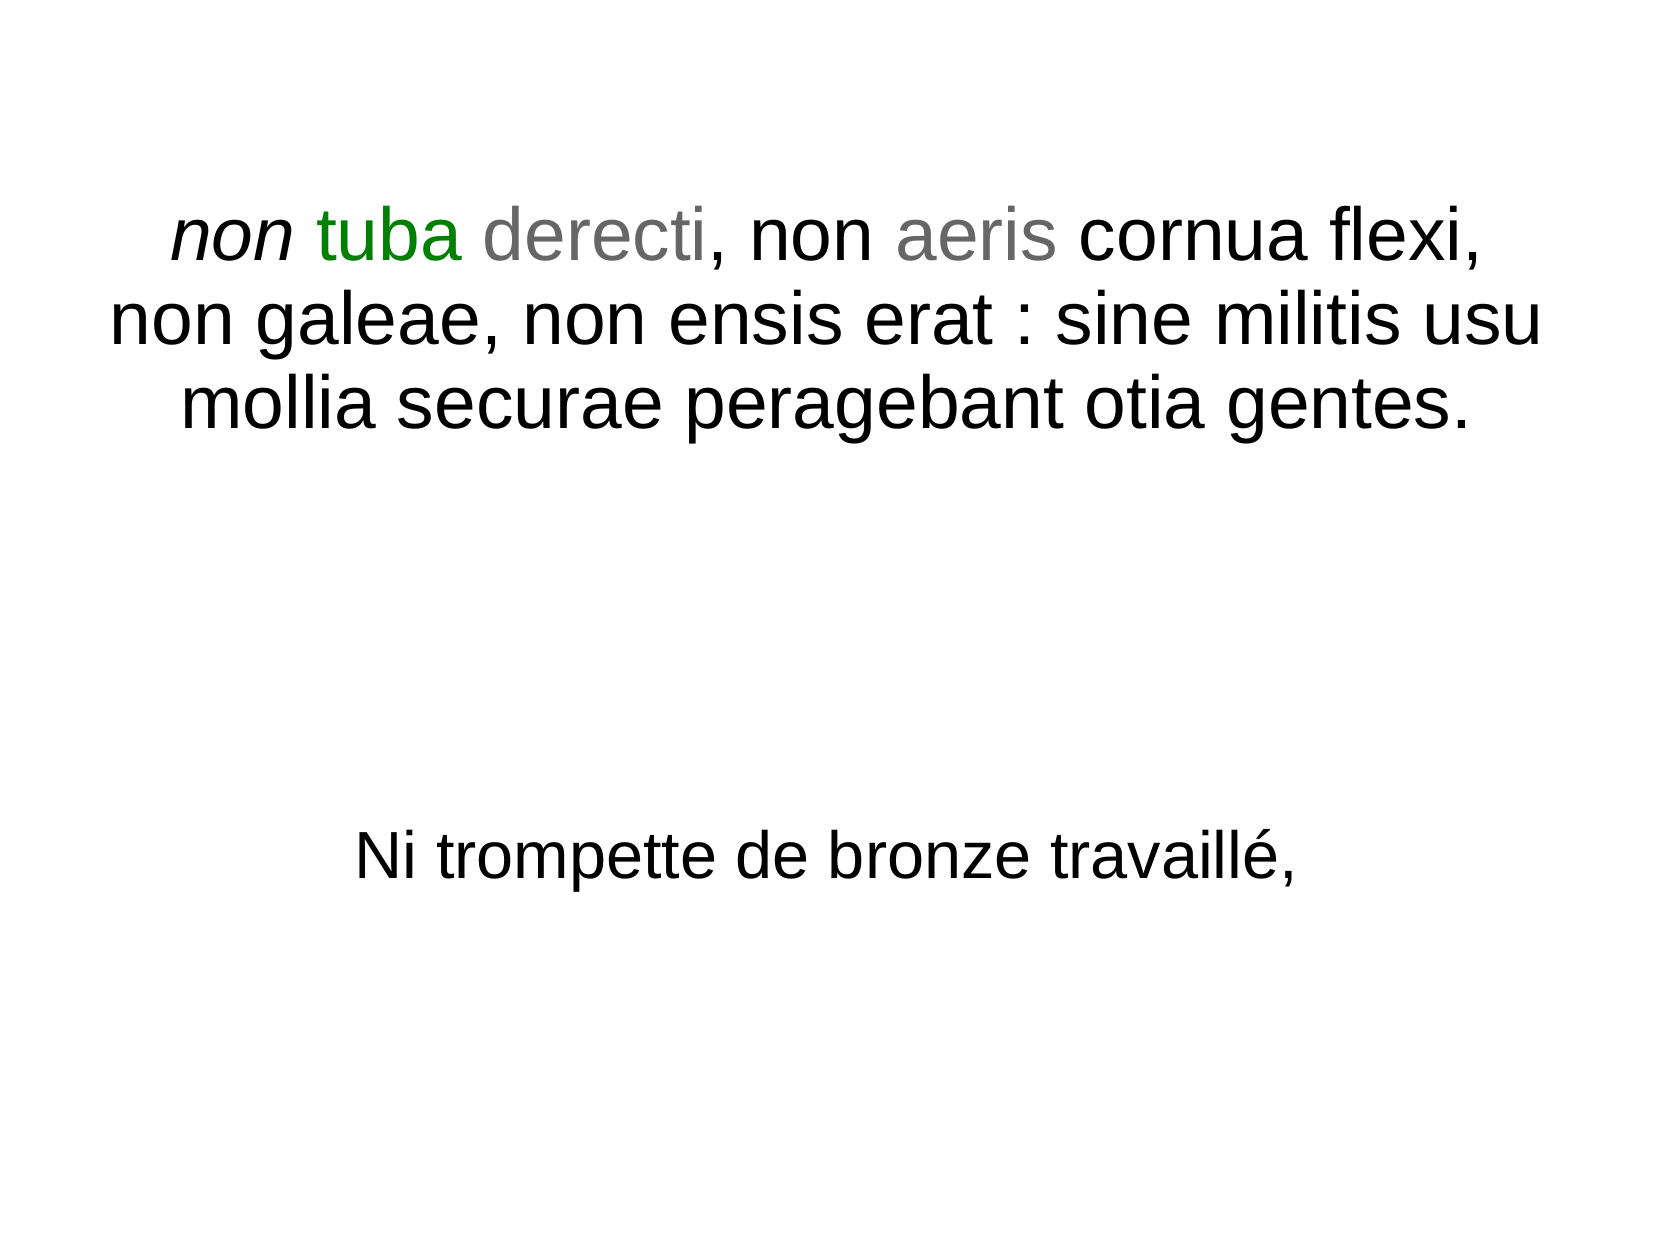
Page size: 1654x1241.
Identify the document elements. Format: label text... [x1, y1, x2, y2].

title non tuba derecti, non aeris cornua flexi, non galeae, non ensis erat : sine militis usu mollia securae peragebant otia gentes. [47, 35, 1607, 603]
subtitle Ni trompette de bronze travaillé, [82, 602, 1571, 1109]
